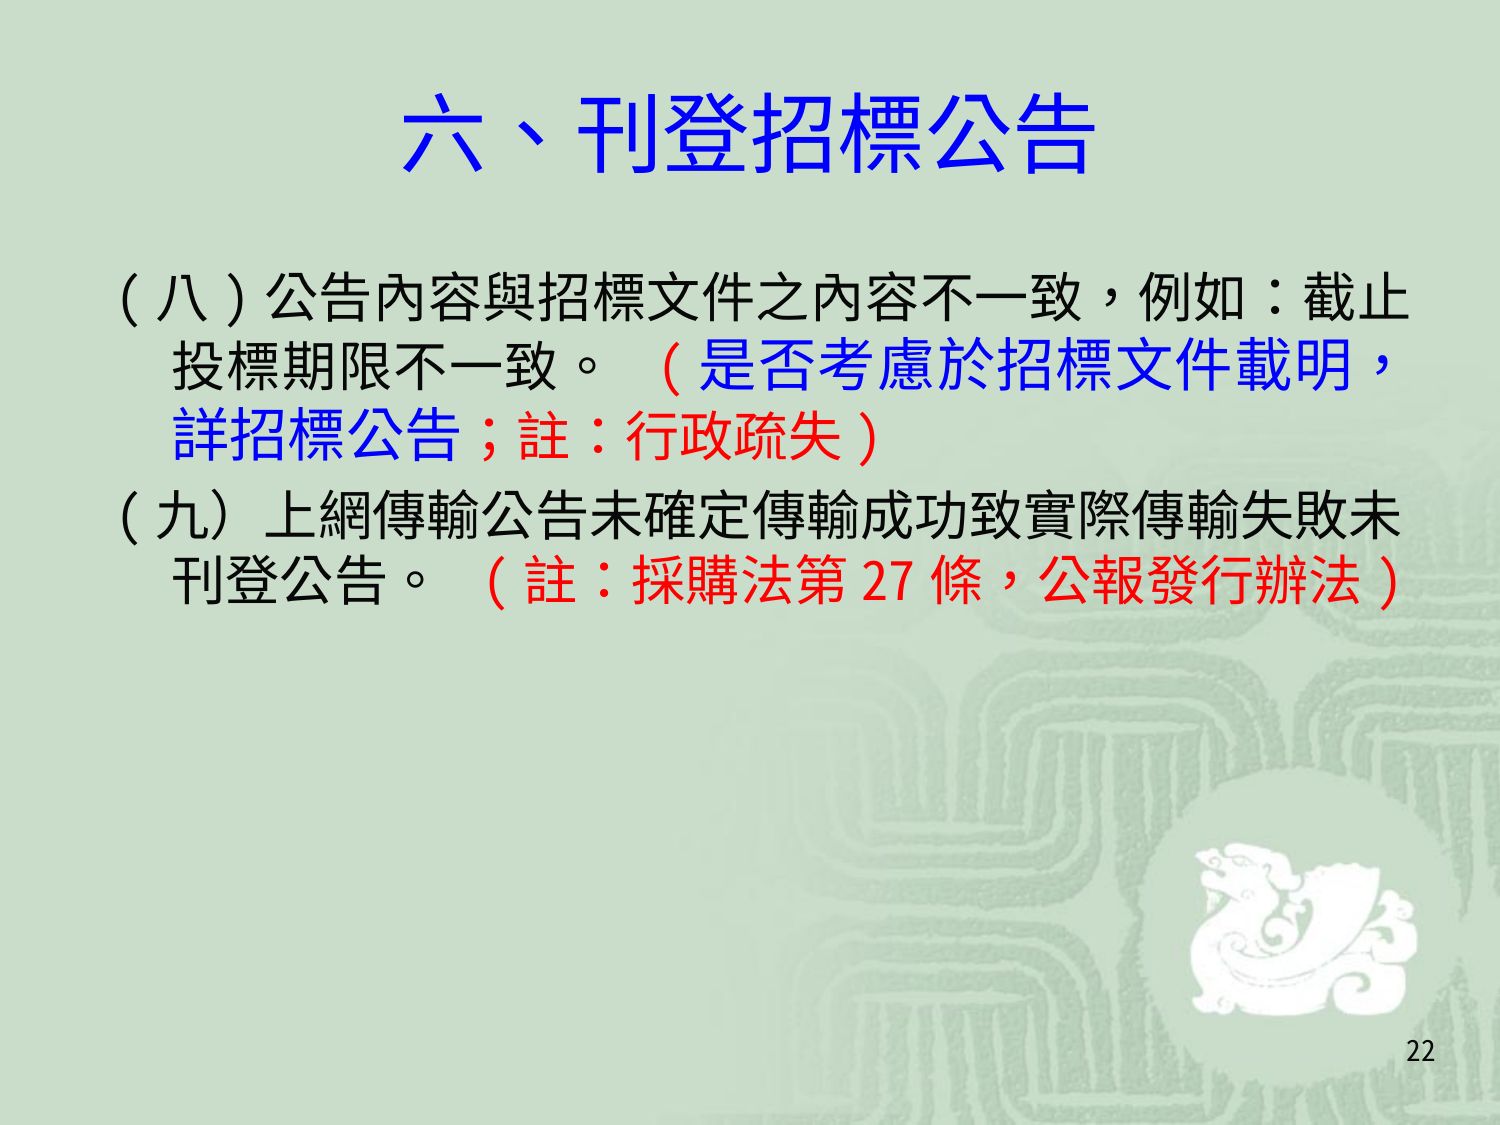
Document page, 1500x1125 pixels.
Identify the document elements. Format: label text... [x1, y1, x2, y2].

title 六、刊登招標公告 [49, 37, 1451, 225]
list (八)公告內容與招標文件之內容不一致，例如：截止投標期限不一致。 (是否考慮於招標文件載明，詳招標公告；註：行政疏失) (九）上網傳輸公告未確定傳輸成功致實際傳輸失敗未刊登公告。 (註：採購法第27條，公報發行辦法) [100, 255, 1427, 994]
text_box <編號> [1074, 1024, 1451, 1103]
picture [0, 0, 1500, 1125]
